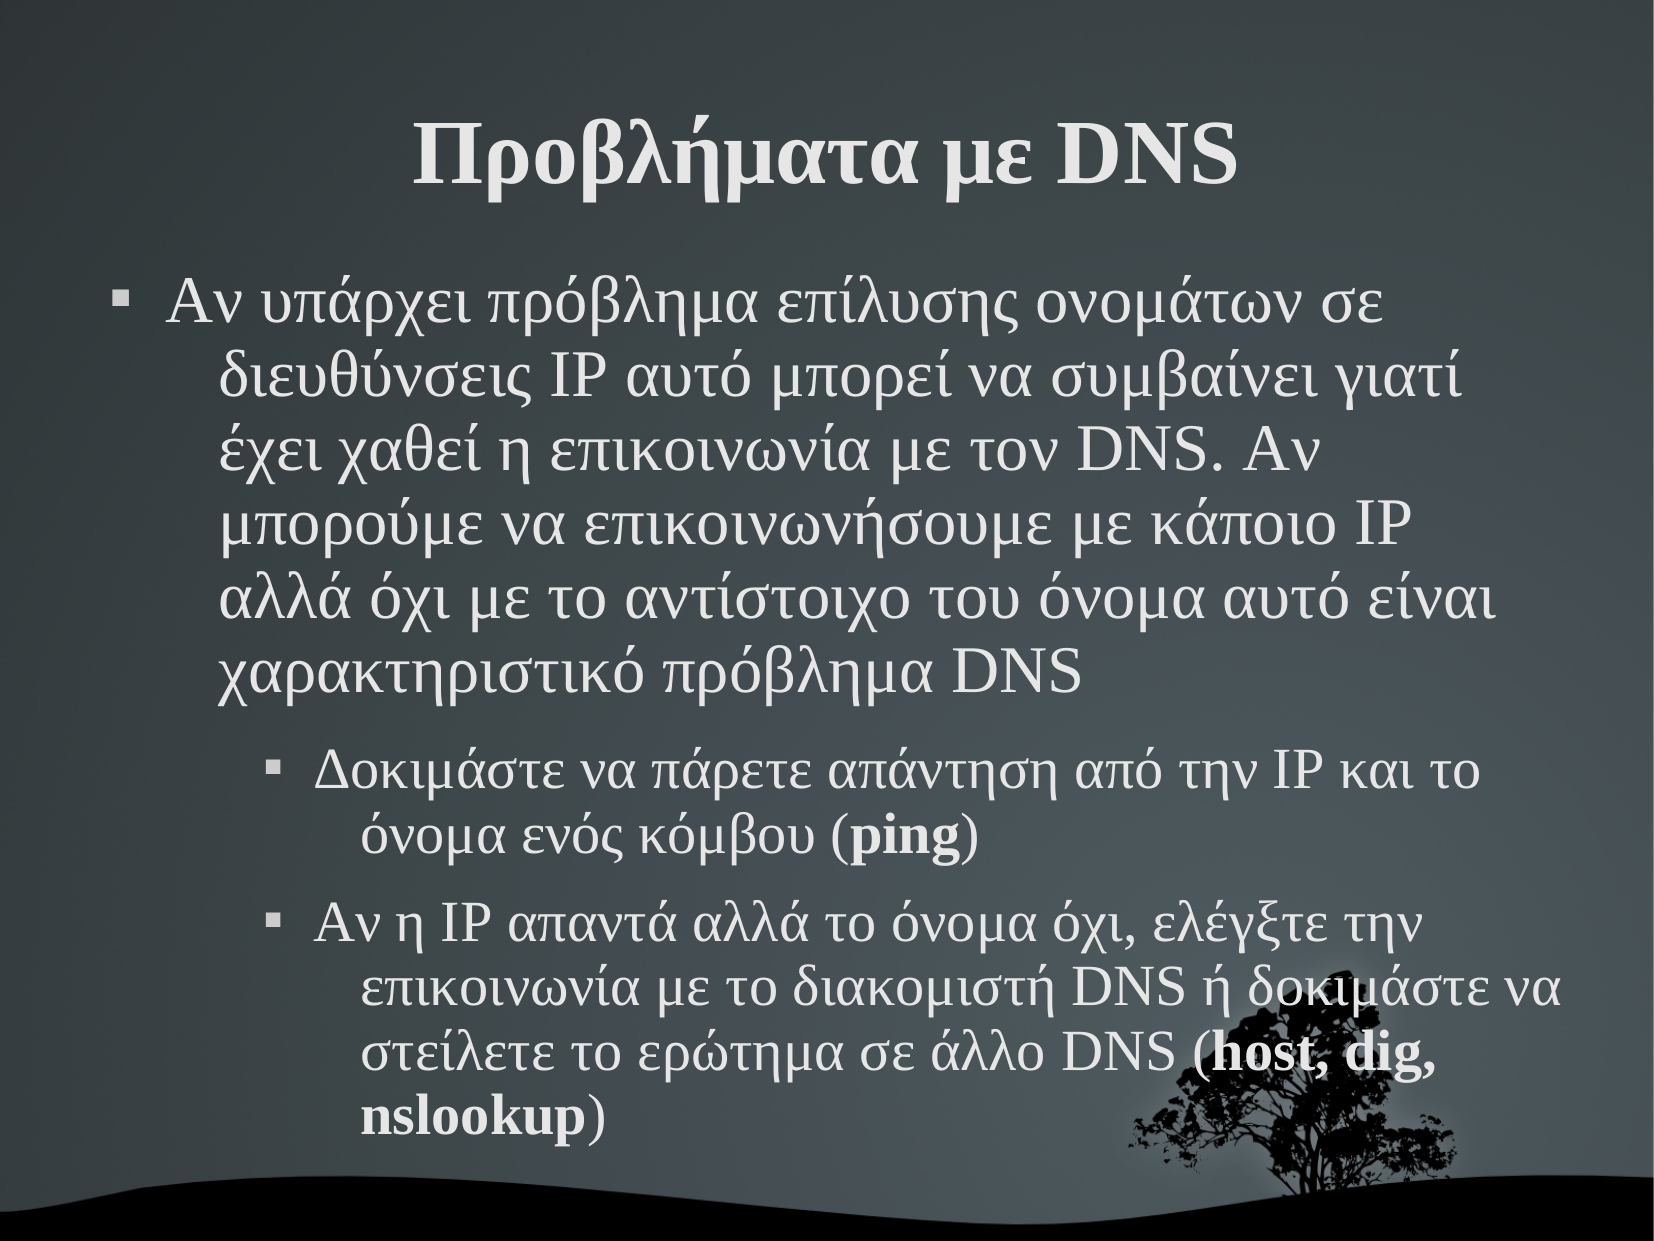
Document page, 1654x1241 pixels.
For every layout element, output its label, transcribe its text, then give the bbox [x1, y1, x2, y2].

title Προβλήματα με DNS [82, 49, 1571, 257]
picture [0, 0, 1654, 1241]
list Αν υπάρχει πρόβλημα επίλυσης ονομάτων σε διευθύνσεις IP αυτό μπορεί να συμβαίνει γιατί έχει χαθεί η επικοινωνία με τον DNS. Αν μπορούμε να επικοινωνήσουμε με κάποιο IP αλλά όχι με το αντίστοιχο του όνομα αυτό είναι χαρακτηριστικό πρόβλημα DNS Δοκιμάστε να πάρετε απάντηση από την IP και το όνομα ενός κόμβου (ping) Αν η IP απαντά αλλά το όνομα όχι, ελέγξτε την επικοινωνία με το διακομιστή DNS ή δοκιμάστε να στείλετε το ερώτημα σε άλλο DNS (host, dig, nslookup) [76, 262, 1565, 1241]
